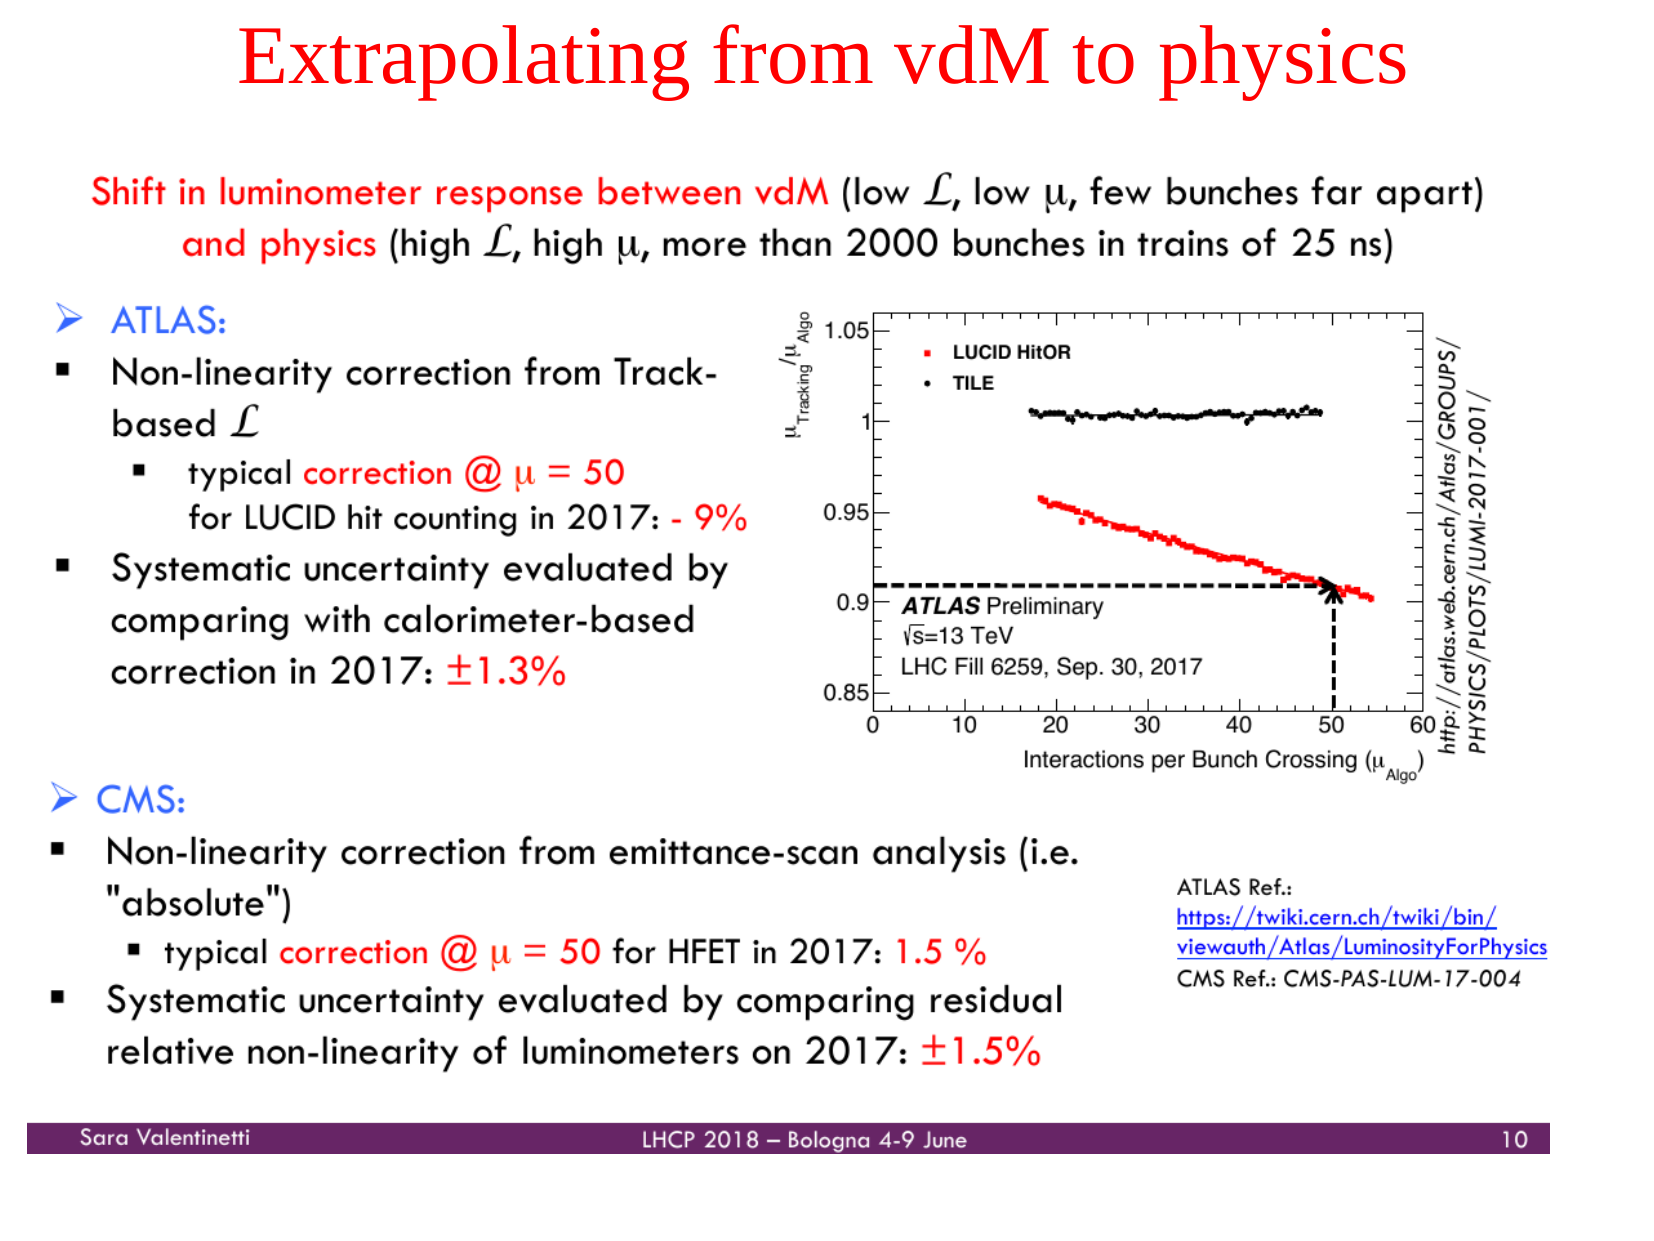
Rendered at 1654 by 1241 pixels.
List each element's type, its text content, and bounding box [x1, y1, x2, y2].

text_box Extrapolating from vdM to physics [45, 1, 1603, 220]
picture [27, 167, 1550, 1154]
